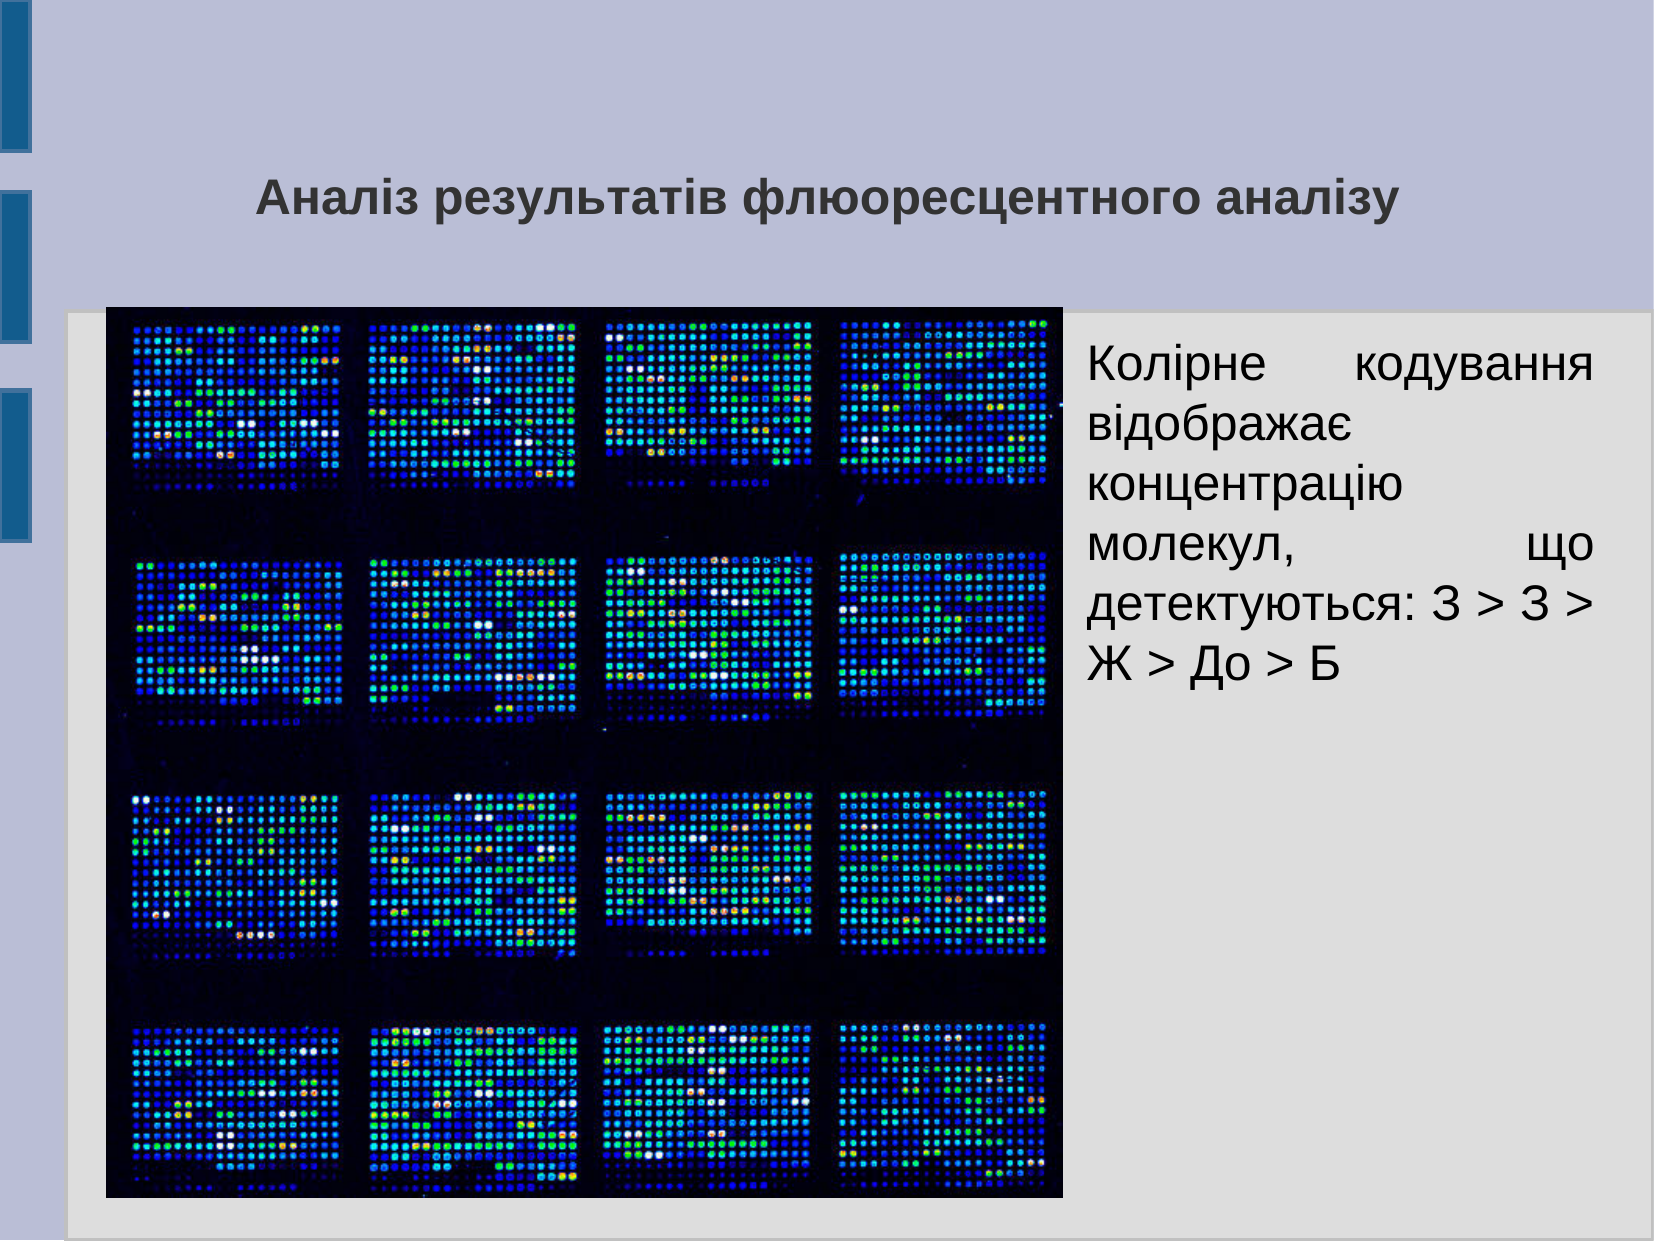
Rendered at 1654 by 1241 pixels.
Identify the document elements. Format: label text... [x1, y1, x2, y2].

list Колірне кодування відображає концентрацію молекул, що детектуються: З > З > Ж > До > Б [1086, 330, 1595, 1065]
picture [106, 307, 1063, 1198]
title Аналіз результатів флюоресцентного аналізу [121, 91, 1534, 299]
